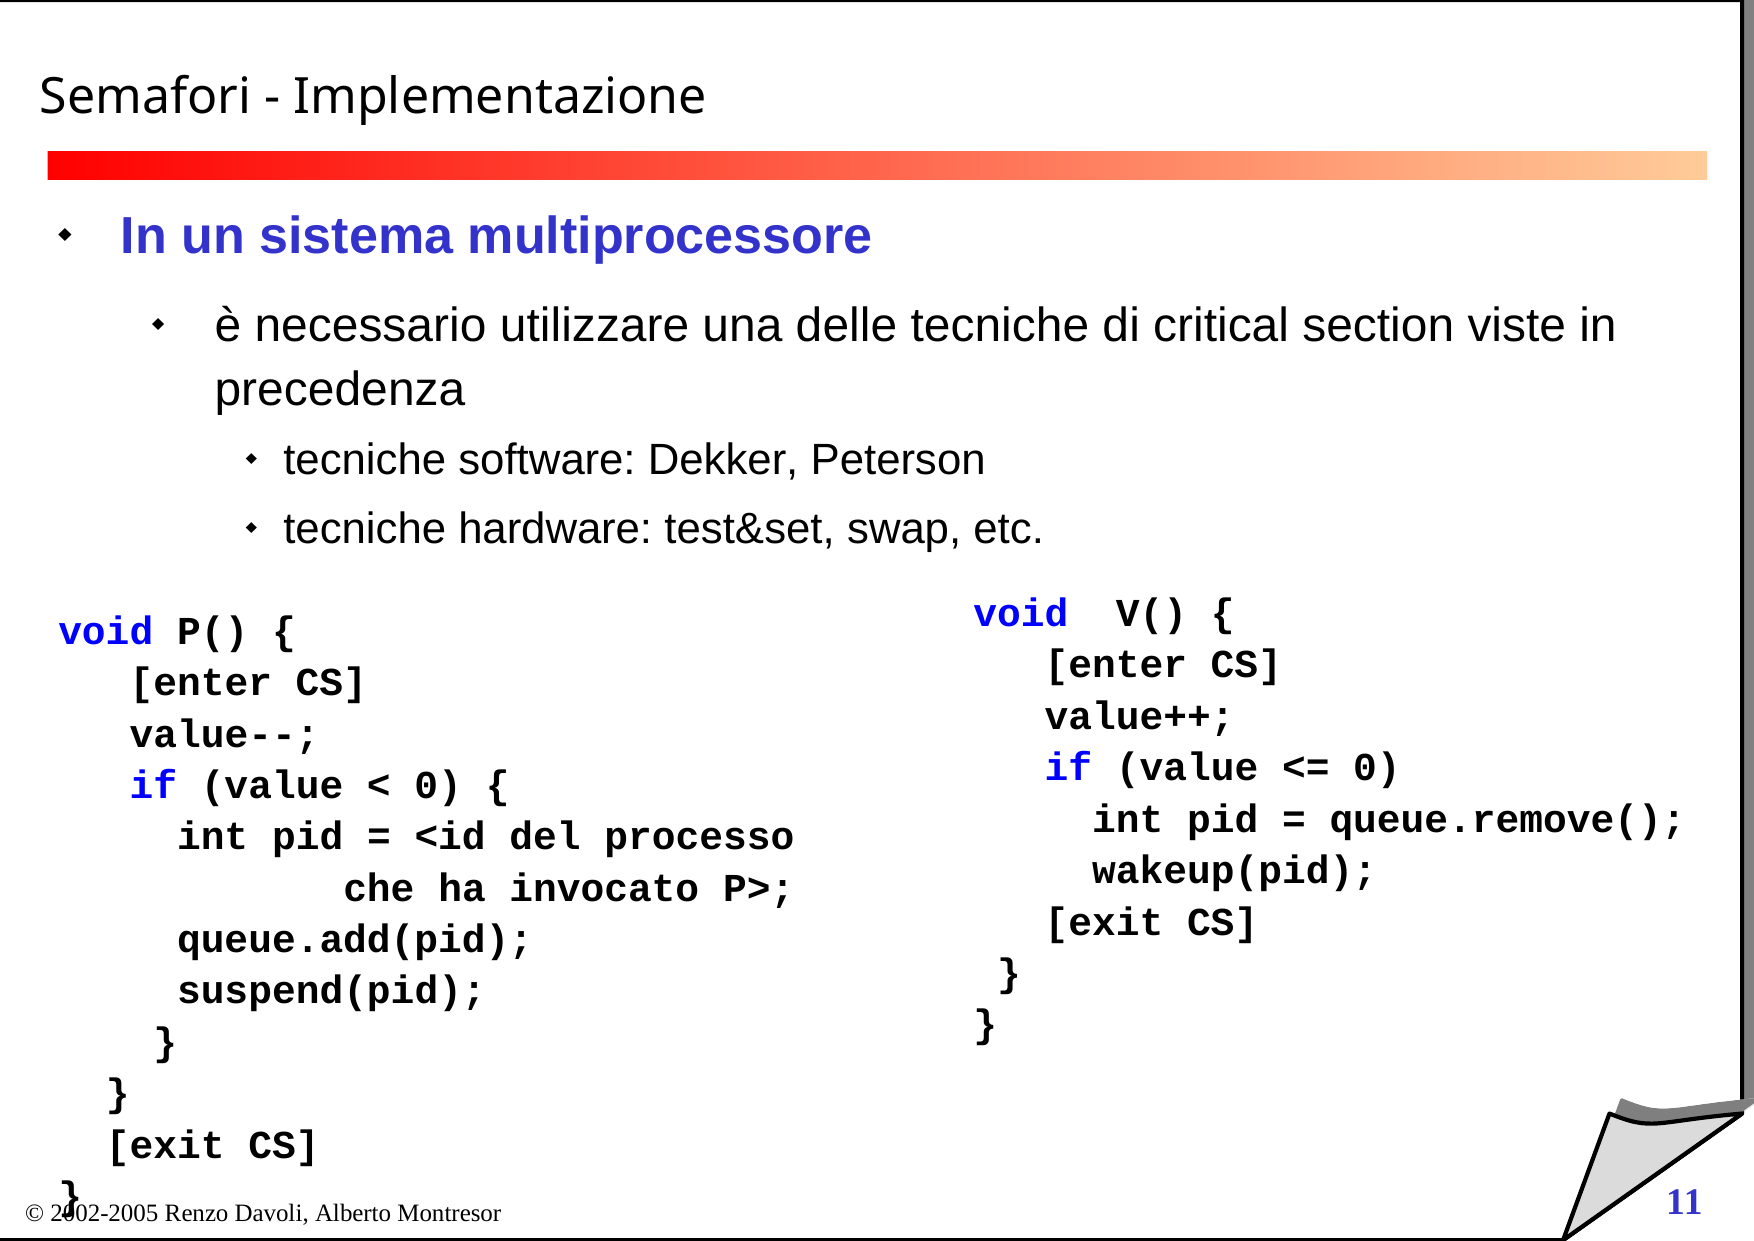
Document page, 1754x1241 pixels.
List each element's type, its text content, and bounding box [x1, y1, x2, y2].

text_box void V() { [enter CS] value++; if (value <= 0) int pid = queue.remove(); wakeup(pid); [exit CS] } } [879, 587, 1713, 1101]
title Semafori - Implementazione [39, 49, 1713, 144]
list In un sistema multiprocessore è necessario utilizzare una delle tecniche di critical section viste in precedenza tecniche software: Dekker, Peterson tecniche hardware: test&set, swap, etc. void P() { [enter CS] value--; if (value < 0) { int pid = <id del processo che ha invocato P>; queue.add(pid); suspend(pid); } } [exit CS] } [58, 206, 1696, 1225]
